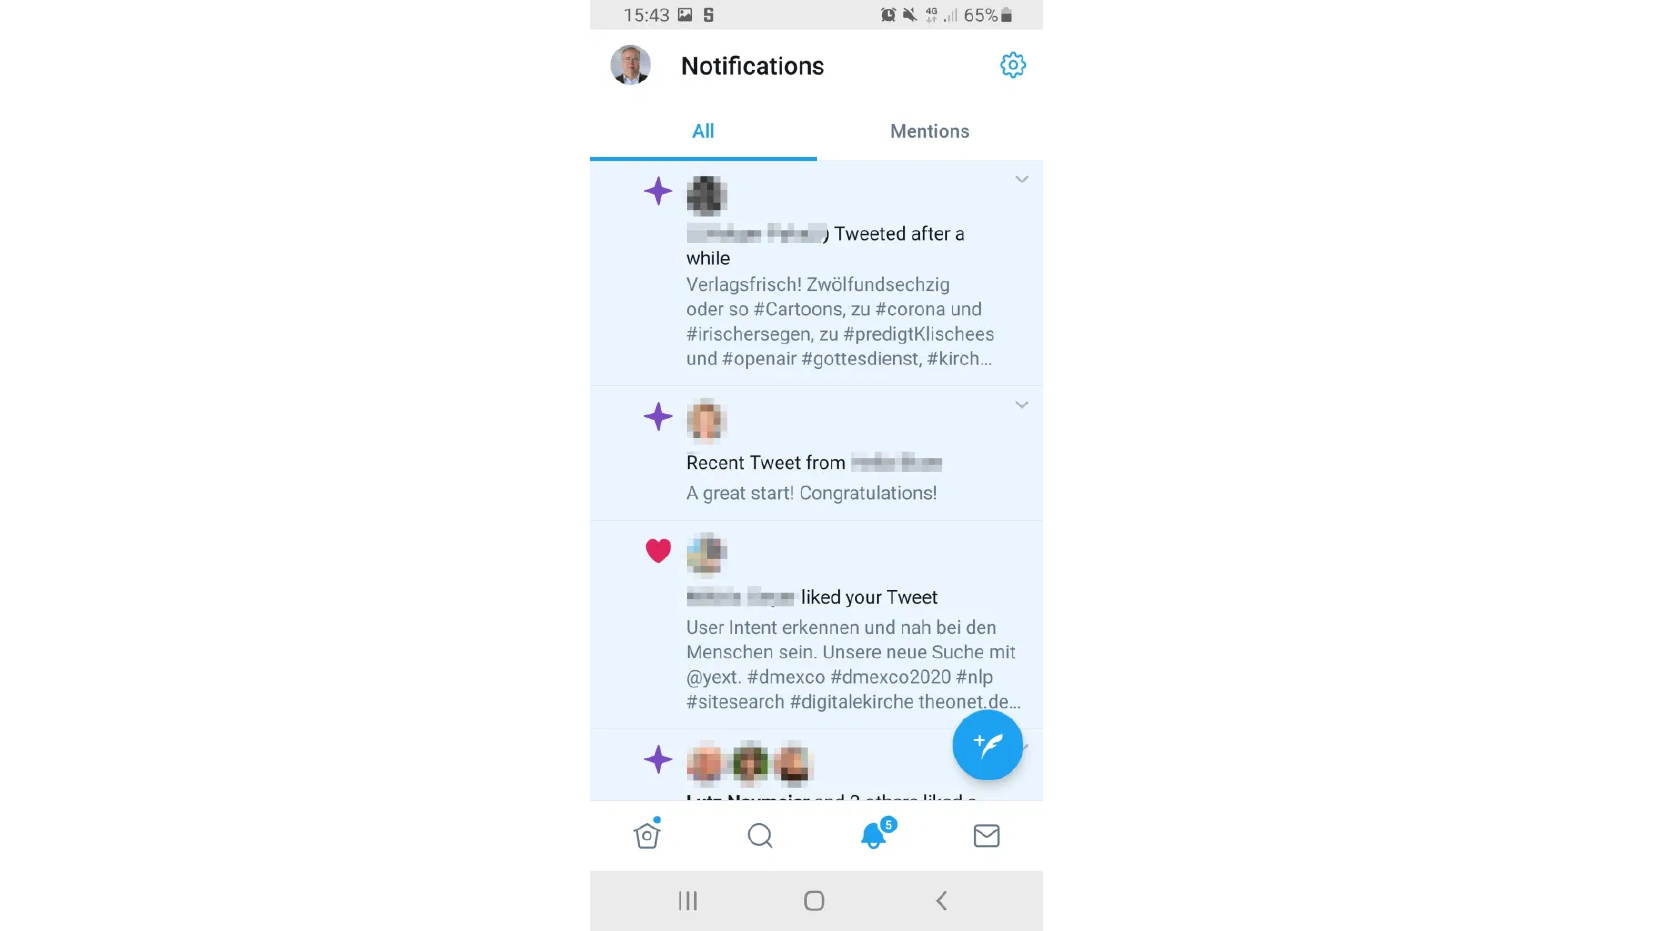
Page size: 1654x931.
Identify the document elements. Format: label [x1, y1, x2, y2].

picture [590, 0, 1043, 931]
